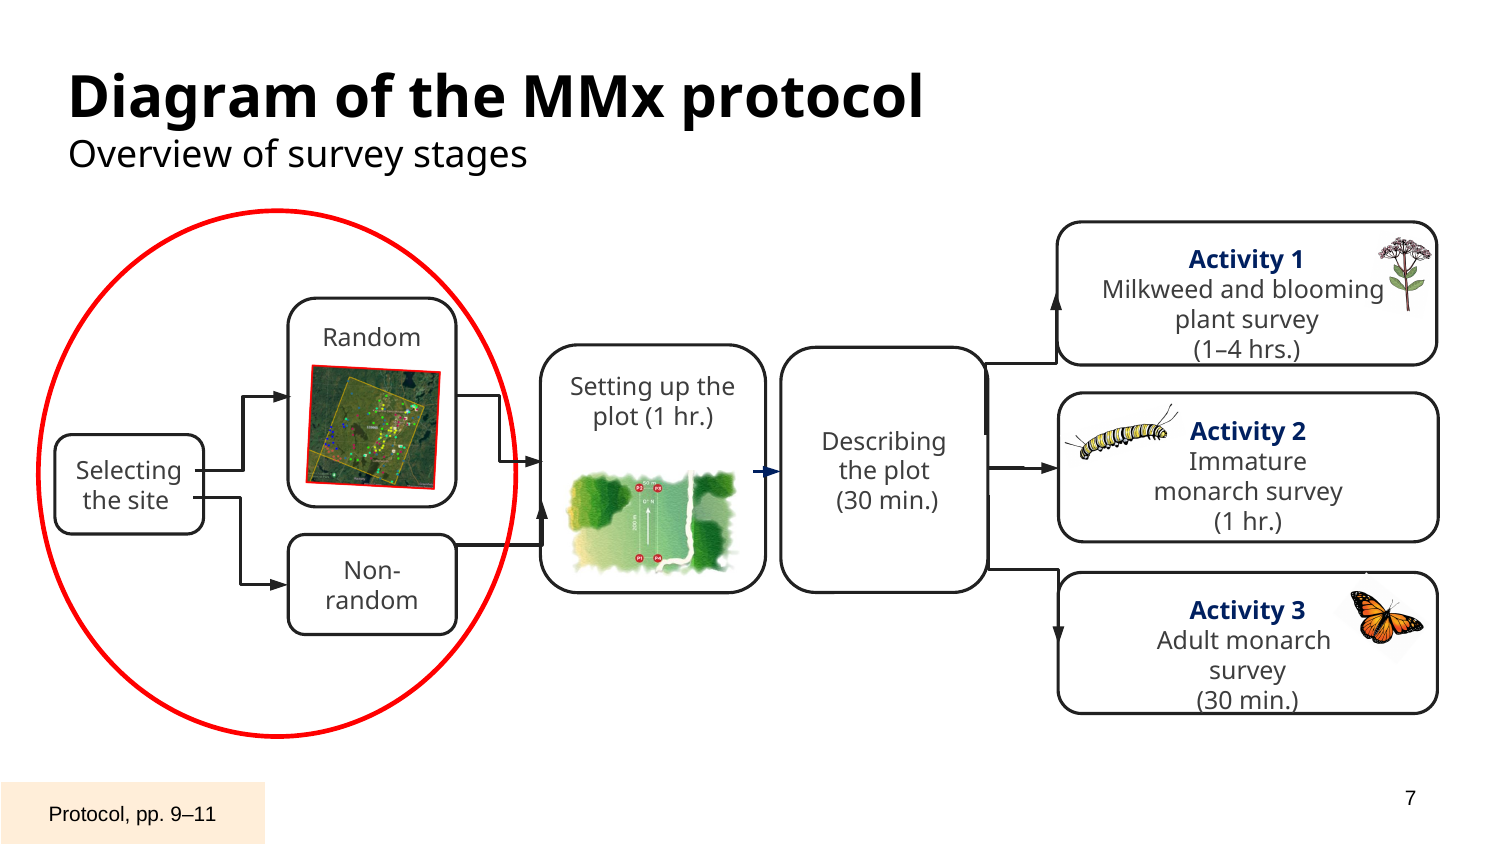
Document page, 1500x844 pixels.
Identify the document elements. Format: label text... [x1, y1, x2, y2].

text_box Activity 1 Milkweed and blooming plant survey (1–4 hrs.) [1057, 221, 1437, 366]
text_box Describing the plot (30 min.) [780, 347, 988, 593]
text_box Activity 2 Immature monarch survey (1 hr.) [1058, 392, 1439, 542]
text_box Setting up the plot (1 hr.) [540, 344, 766, 593]
picture [305, 364, 441, 490]
text_box Non-random [288, 534, 457, 635]
text_box Selecting the site [54, 434, 204, 535]
picture [1332, 572, 1430, 665]
text_box Random [287, 298, 457, 507]
picture [554, 470, 740, 577]
text_box Activity 3 Adult monarch survey (30 min.) [1058, 572, 1438, 714]
text_box Protocol, pp. 9–11 [1, 782, 265, 844]
slide_number 7 [1389, 764, 1480, 830]
picture [1060, 401, 1186, 468]
text_box Diagram of the MMx protocol Overview of survey stages [52, 44, 1201, 191]
